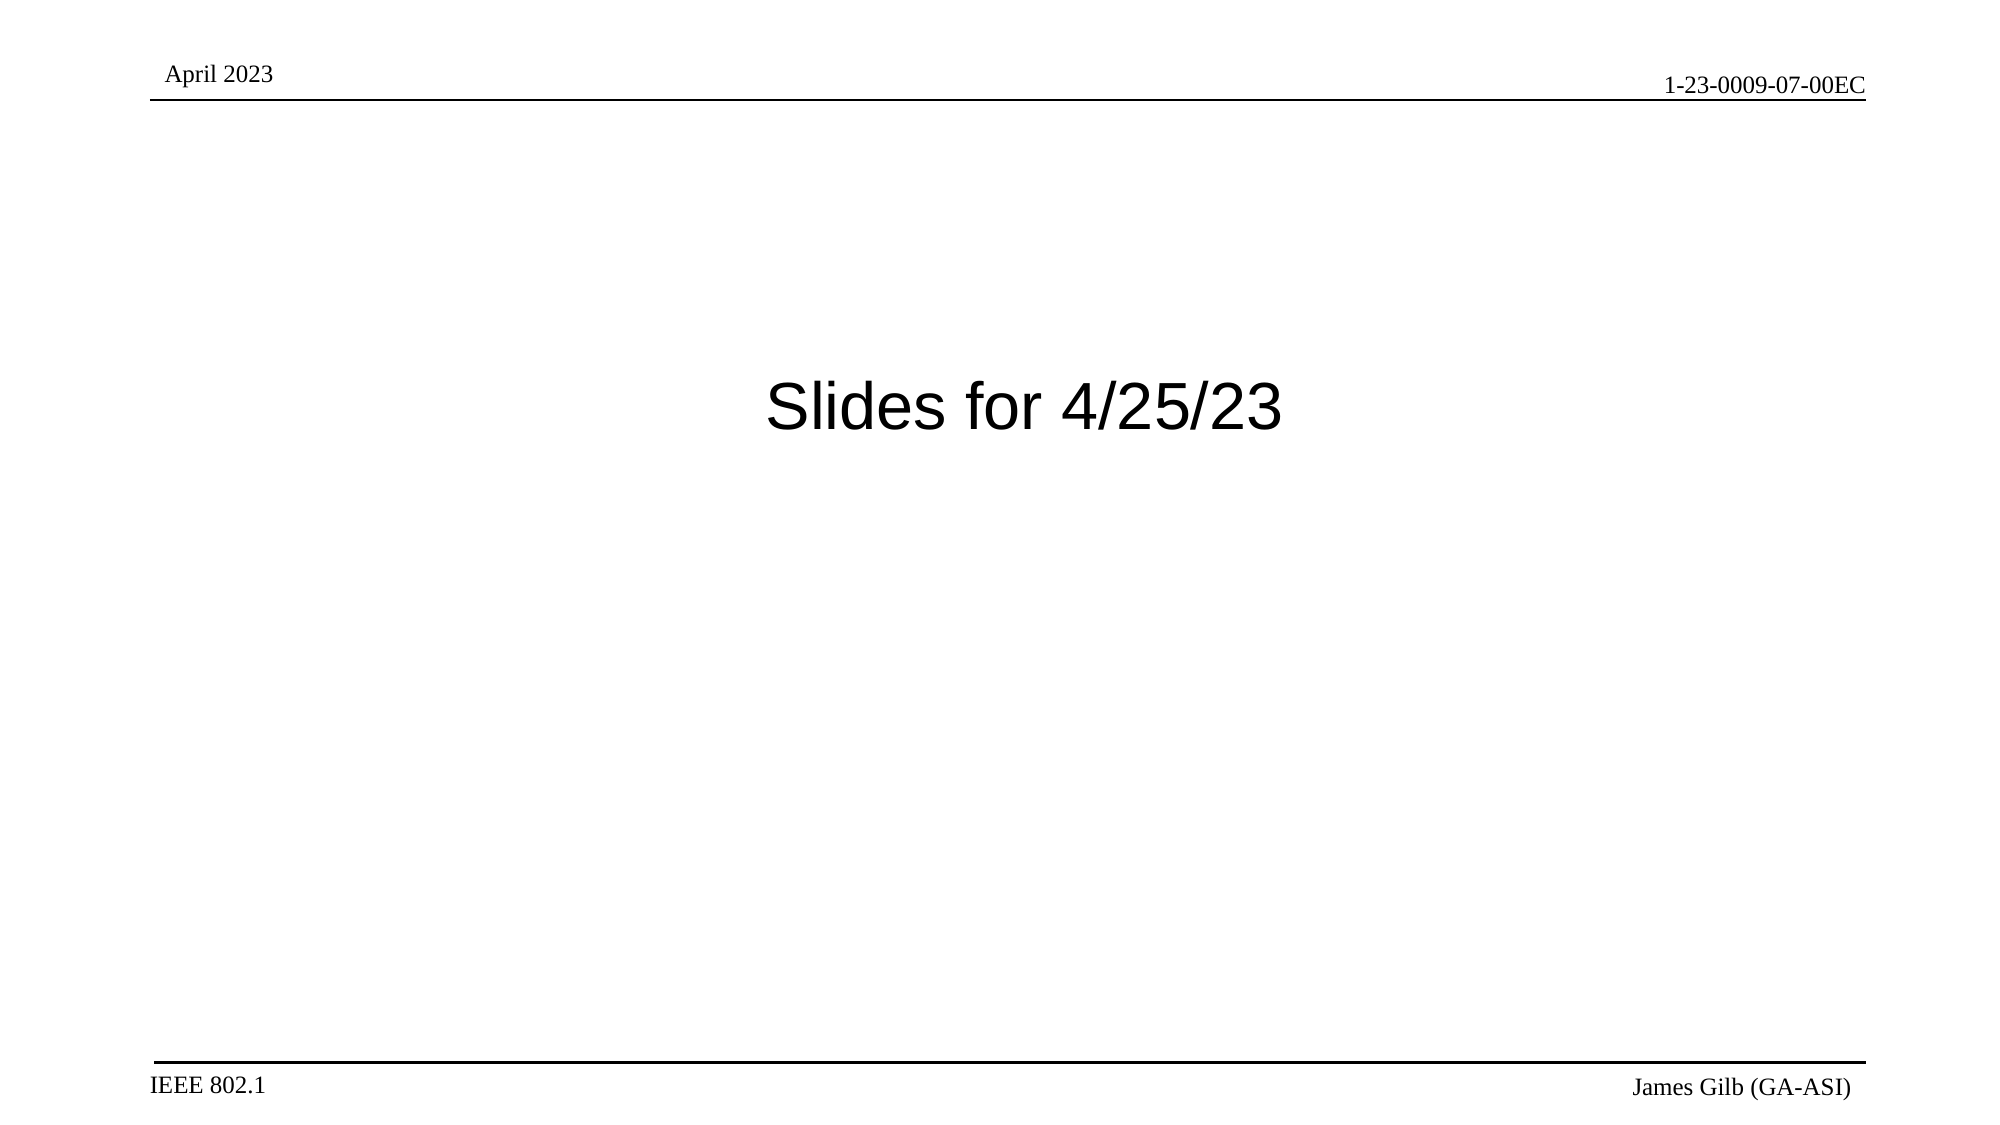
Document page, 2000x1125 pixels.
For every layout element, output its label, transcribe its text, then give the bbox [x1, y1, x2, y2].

subtitle Slides for 4/25/23 [149, 112, 1900, 693]
